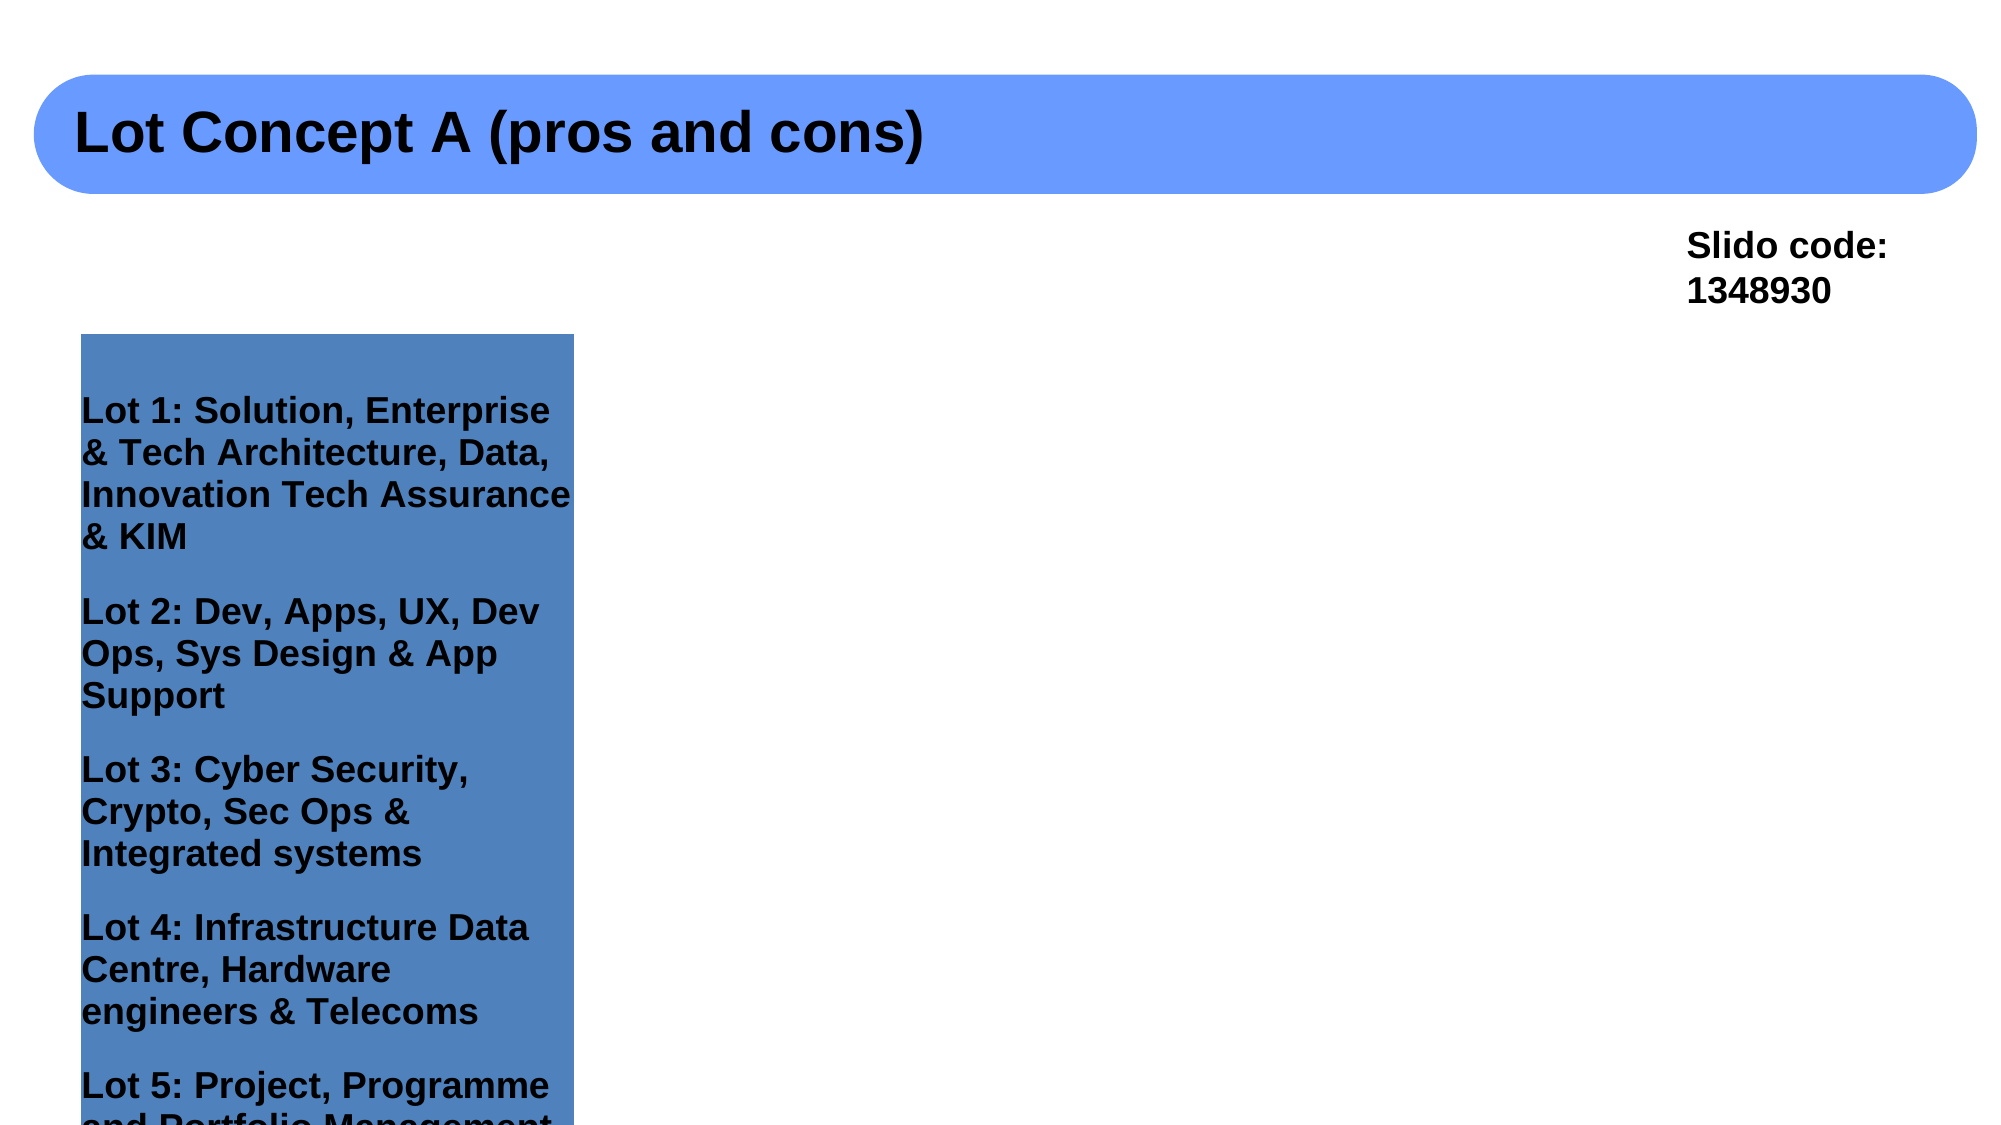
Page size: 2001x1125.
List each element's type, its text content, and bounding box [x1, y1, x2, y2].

table_cell Lot 2: Dev, Apps, UX, Dev Ops, Sys Design & App Support [81, 590, 574, 748]
table_cell Lot 3: Cyber Security, Crypto, Sec Ops & Integrated systems [81, 748, 574, 907]
table_cell Lot 4: Infrastructure Data Centre, Hardware engineers & Telecoms [81, 907, 574, 1065]
text_box Slido code: 1348930 [1671, 206, 1972, 301]
table_header [81, 334, 574, 390]
table_cell Lot 5: Project, Programme and Portfolio Management (P3M) [81, 1065, 574, 1125]
title Lot Concept A (pros and cons) [74, 94, 1647, 182]
table_cell Lot 1: Solution, Enterprise & Tech Architecture, Data, Innovation Tech Assurance & KIM [81, 390, 574, 590]
